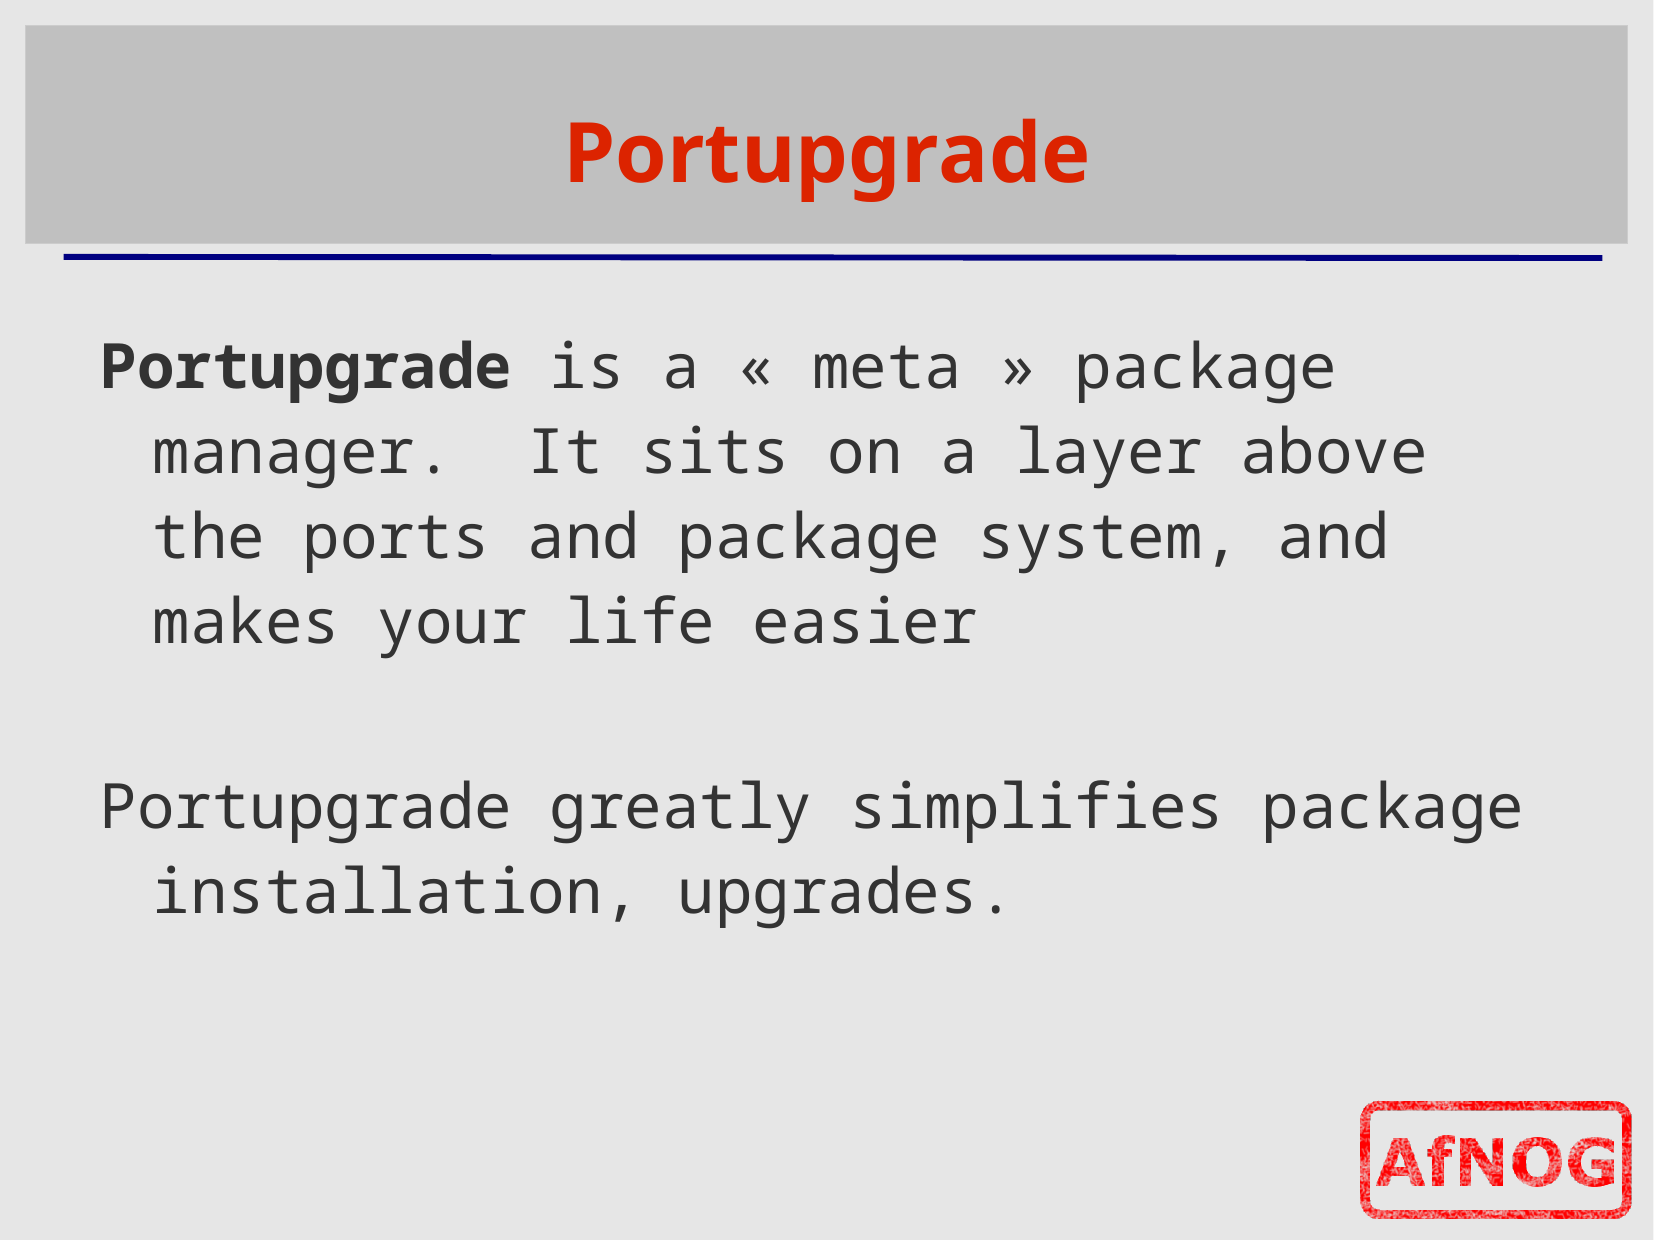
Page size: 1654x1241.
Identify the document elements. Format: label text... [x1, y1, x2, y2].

picture [1360, 1100, 1632, 1219]
list Portupgrade is a « meta » package manager. It sits on a layer above the ports and package system, and makes your life easier Portupgrade greatly simplifies package installation, upgrades. [82, 322, 1561, 1132]
title Portupgrade [121, 46, 1534, 254]
